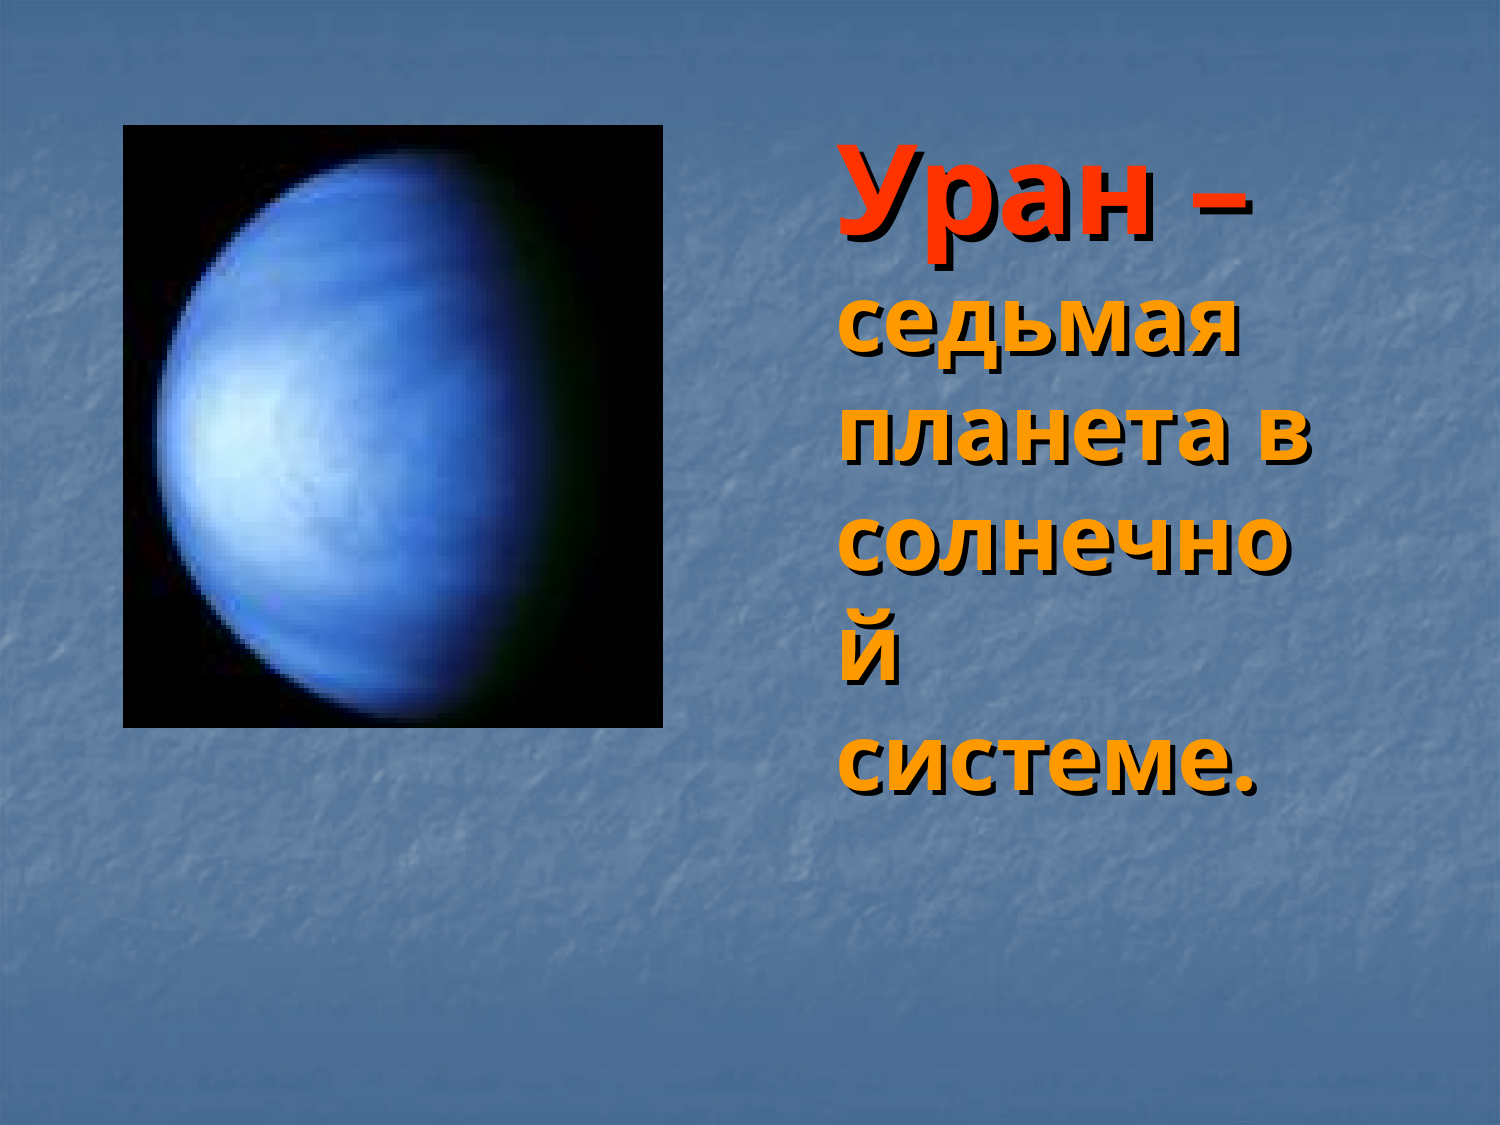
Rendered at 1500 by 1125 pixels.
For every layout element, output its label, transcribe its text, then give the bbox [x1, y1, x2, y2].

picture [123, 125, 663, 728]
text_box Уран – седьмая планета в солнечной системе. [820, 101, 1365, 707]
